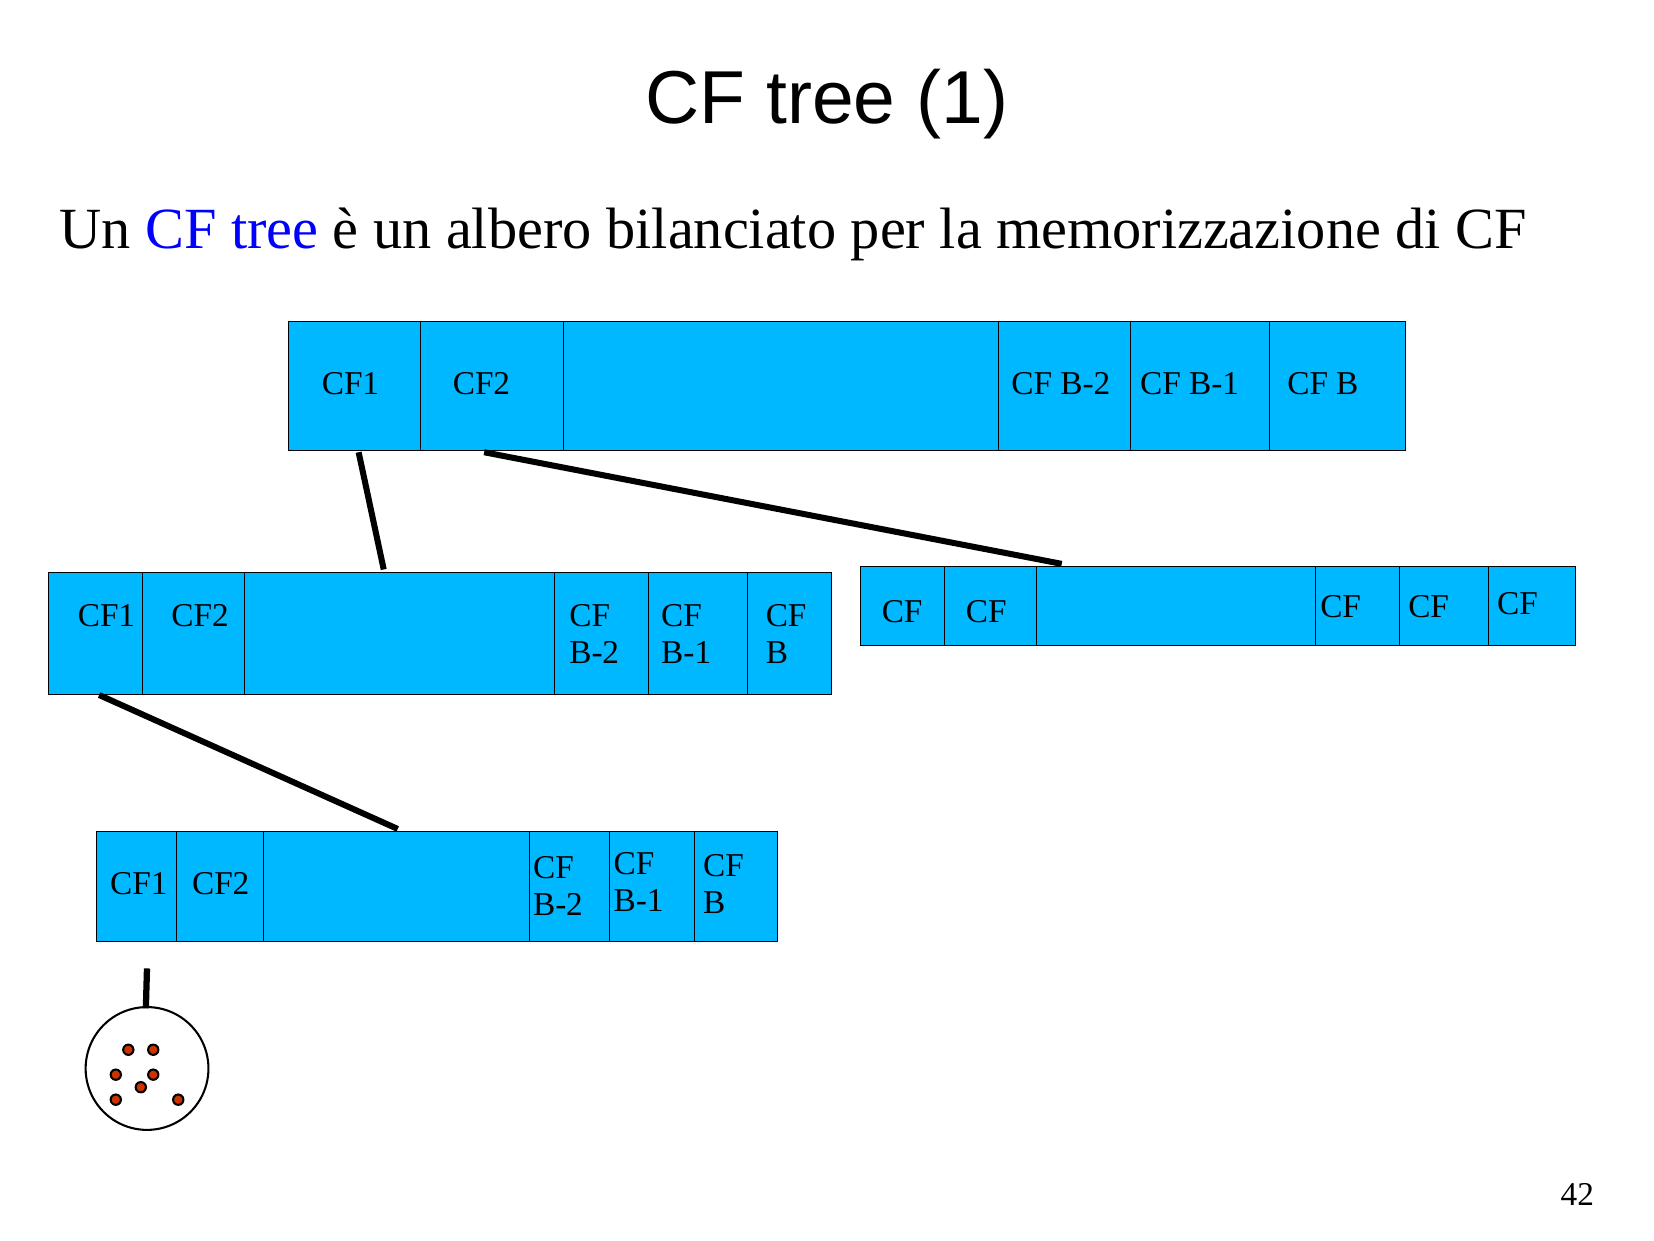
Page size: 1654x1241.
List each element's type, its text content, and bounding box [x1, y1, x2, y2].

text_box [555, 572, 648, 695]
text_box CF [965, 592, 1021, 634]
text_box [110, 1094, 122, 1105]
text_box [421, 321, 563, 451]
text_box [1131, 321, 1269, 451]
text_box CF2 [452, 364, 540, 416]
text_box [288, 321, 420, 451]
text_box [945, 566, 1036, 646]
text_box CF B-2 [533, 848, 634, 985]
text_box CF B-1 [1140, 364, 1258, 416]
text_box [110, 1069, 122, 1080]
text_box [177, 831, 263, 942]
text_box [48, 572, 142, 695]
text_box CF B-2 [569, 596, 651, 678]
text_box [999, 321, 1130, 451]
text_box [135, 1082, 147, 1093]
title CF tree (1) [37, 30, 1617, 166]
text_box CF [1320, 587, 1394, 651]
text_box [695, 831, 778, 942]
text_box CF B [703, 846, 759, 983]
text_box CF B-1 [661, 596, 745, 678]
text_box [748, 572, 832, 695]
text_box [530, 831, 609, 942]
text_box [148, 1069, 159, 1080]
text_box CF [1408, 587, 1484, 651]
text_box [1400, 566, 1488, 646]
text_box [123, 1044, 134, 1055]
text_box [148, 1044, 159, 1055]
text_box CF2 [192, 865, 262, 917]
text_box [1037, 566, 1315, 646]
text_box CF1 [321, 364, 408, 416]
text_box [610, 831, 694, 942]
text_box [173, 1094, 184, 1105]
text_box [1270, 321, 1406, 451]
text_box CF B [1287, 364, 1378, 424]
list Un CF tree è un albero bilanciato per la memorizzazione di CF [42, 196, 1612, 1187]
text_box [143, 572, 244, 695]
text_box [96, 831, 176, 942]
text_box CF1 [78, 596, 140, 638]
text_box [1489, 566, 1576, 646]
text_box [860, 566, 944, 646]
text_box CF2 [171, 596, 233, 638]
text_box [264, 831, 529, 942]
text_box CF B-2 [1011, 364, 1126, 416]
text_box CF B [765, 596, 830, 678]
text_box CF B-1 [613, 844, 685, 981]
text_box [649, 572, 747, 695]
text_box [564, 321, 998, 451]
text_box CF1 [110, 865, 183, 915]
text_box [245, 572, 554, 695]
text_box [1316, 566, 1399, 646]
text_box CF [881, 592, 938, 634]
text_box CF [1496, 584, 1555, 648]
